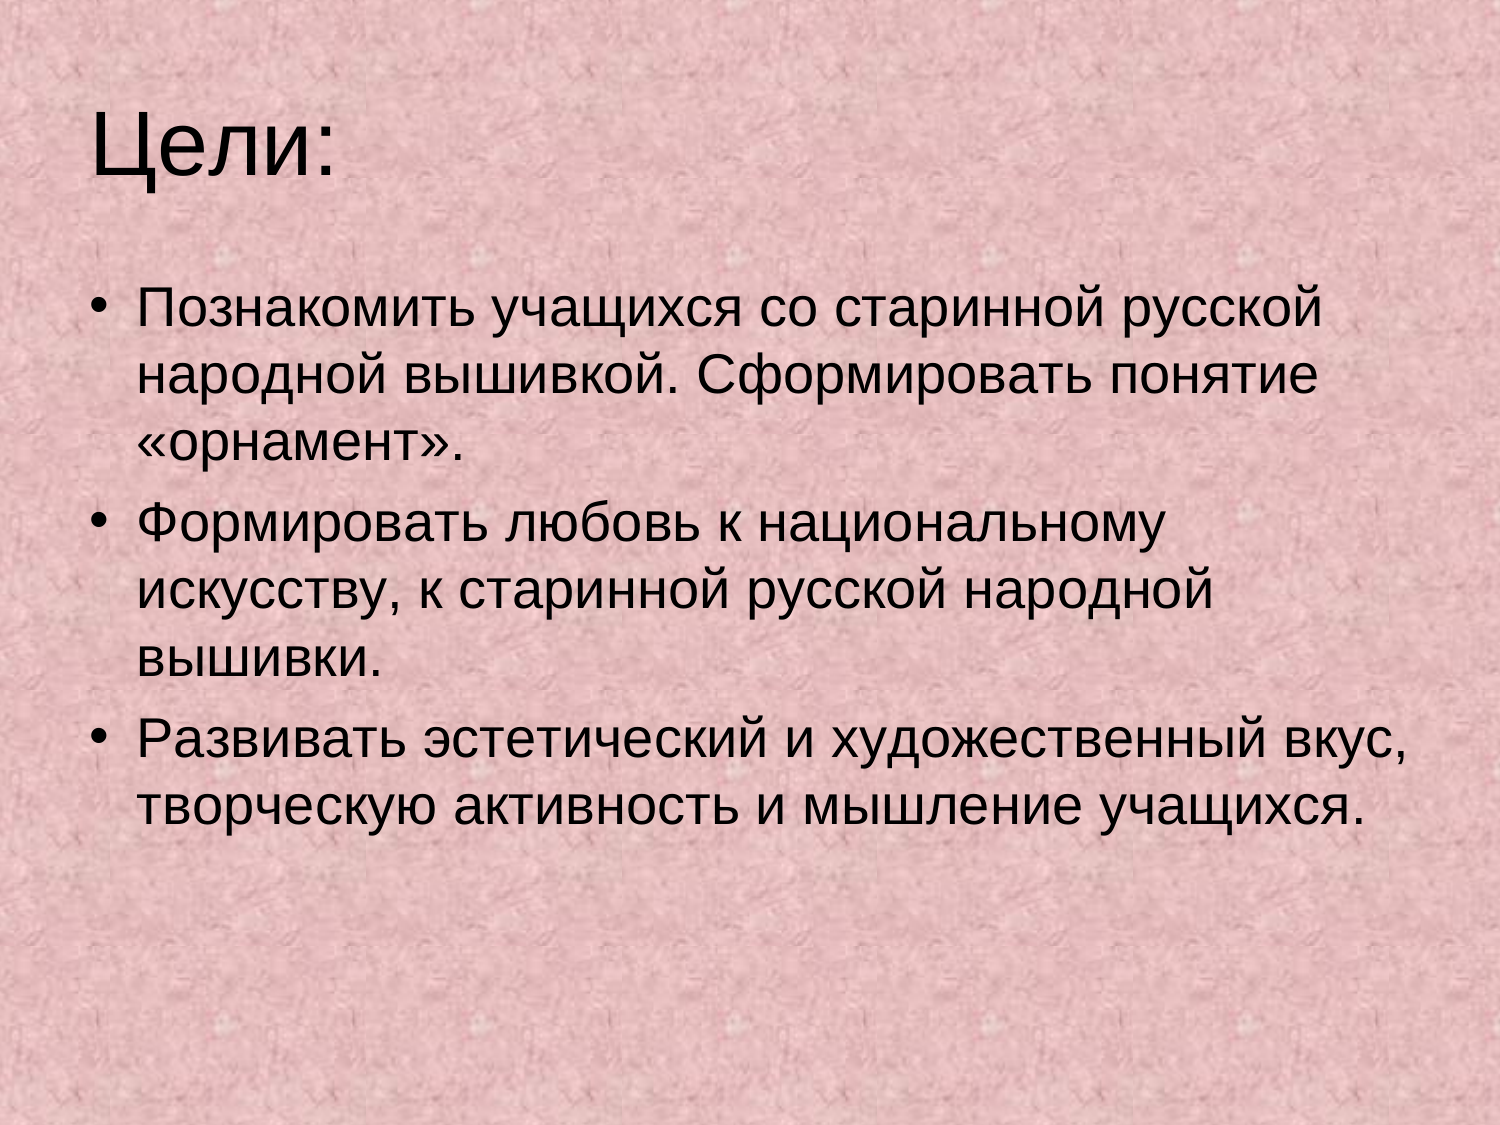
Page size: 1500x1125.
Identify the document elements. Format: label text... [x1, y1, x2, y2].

title Цели: [75, 21, 1426, 257]
picture [0, 0, 1500, 1125]
list Познакомить учащихся со старинной русской народной вышивкой. Сформировать понятие «орнамент». Формировать любовь к национальному искусству, к старинной русской народной вышивки. Развивать эстетический и художественный вкус, творческую активность и мышление учащихся. [75, 262, 1426, 915]
